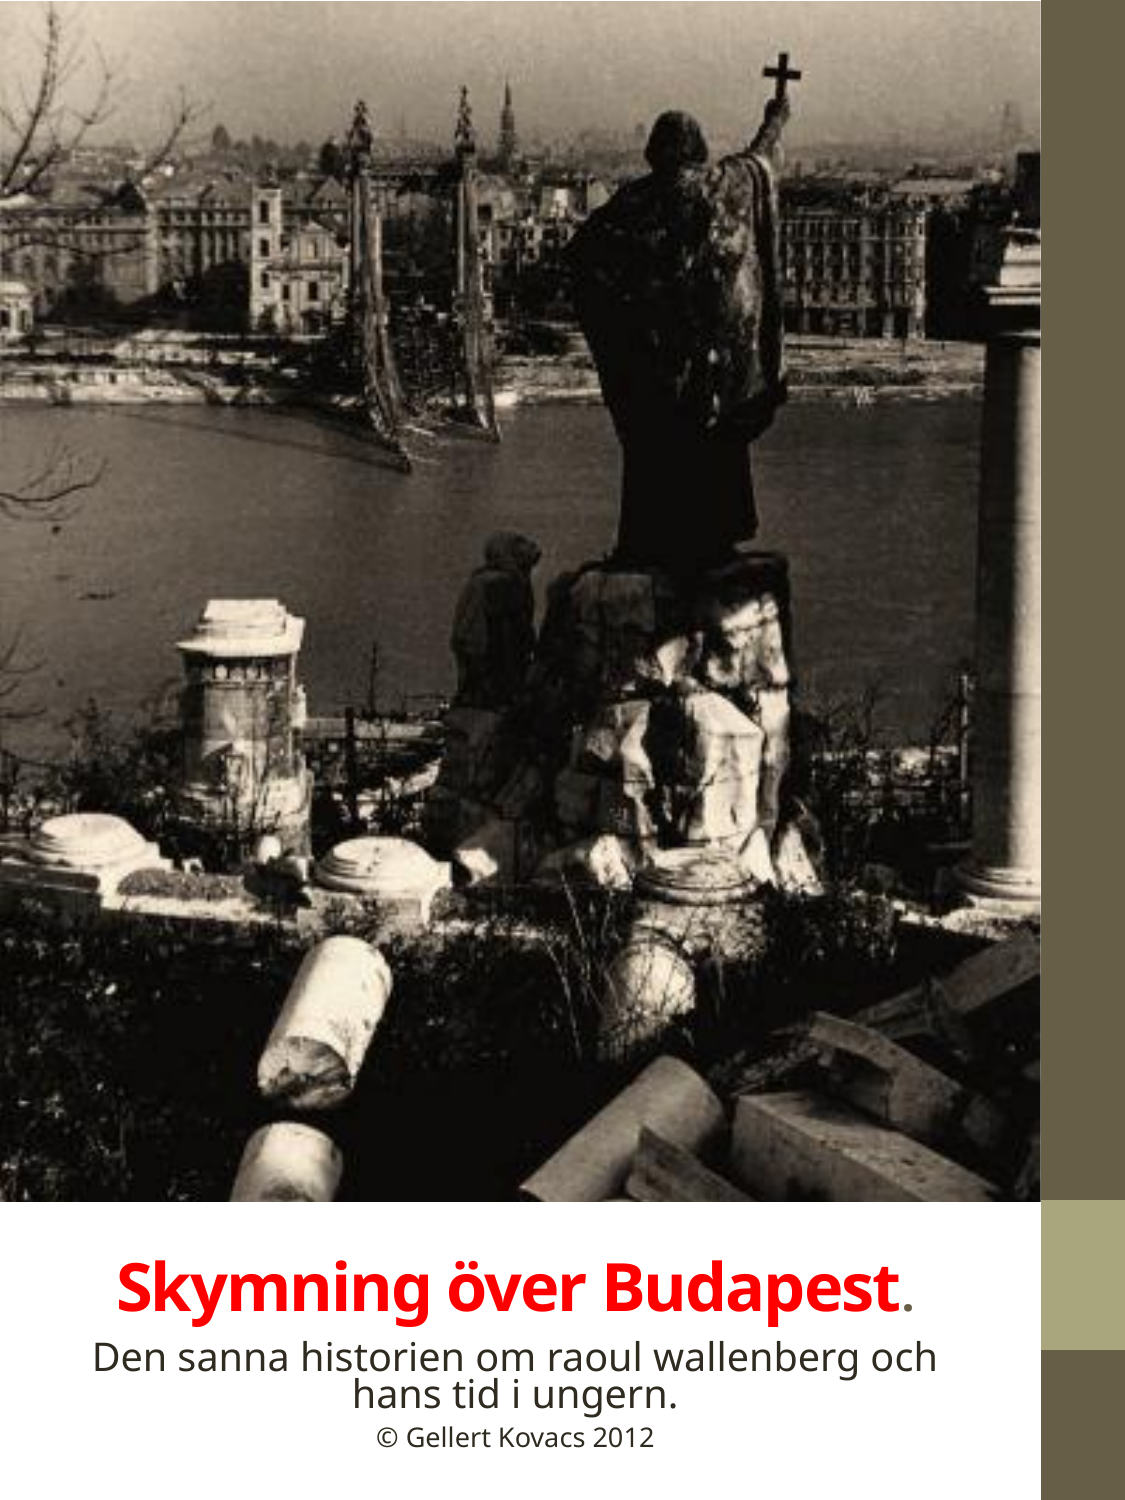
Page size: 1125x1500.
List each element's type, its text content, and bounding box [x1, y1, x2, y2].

picture [0, 1, 1041, 1202]
title Skymning över Budapest. [37, 1202, 994, 1332]
list Den sanna historien om raoul wallenberg och hans tid i ungern. © Gellert Kovacs 2012 [37, 1333, 994, 1468]
